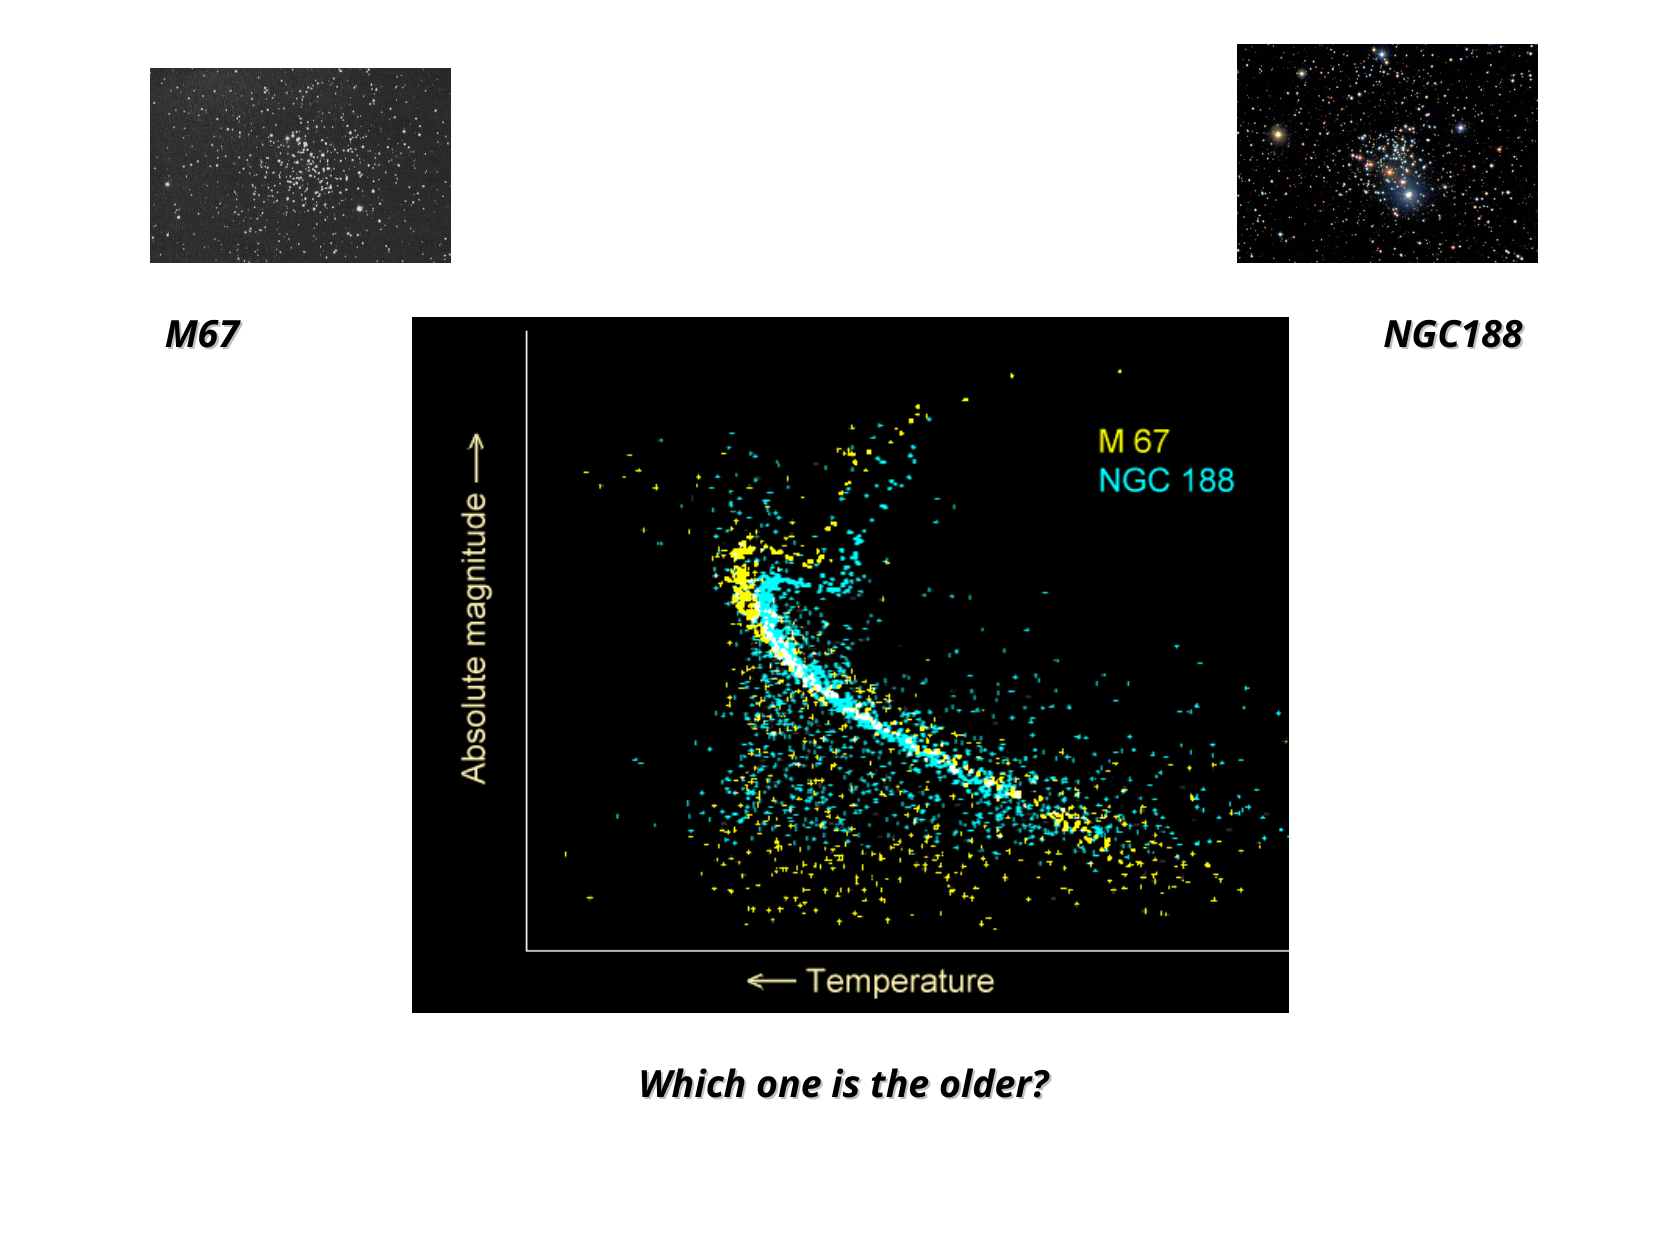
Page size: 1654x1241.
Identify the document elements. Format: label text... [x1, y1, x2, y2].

text_box Which one is the older? [562, 1050, 1126, 1118]
text_box NGC188 [1312, 300, 1538, 368]
picture [150, 68, 451, 263]
text_box M67 [150, 300, 376, 368]
picture [1237, 44, 1538, 263]
picture [412, 317, 1289, 1013]
